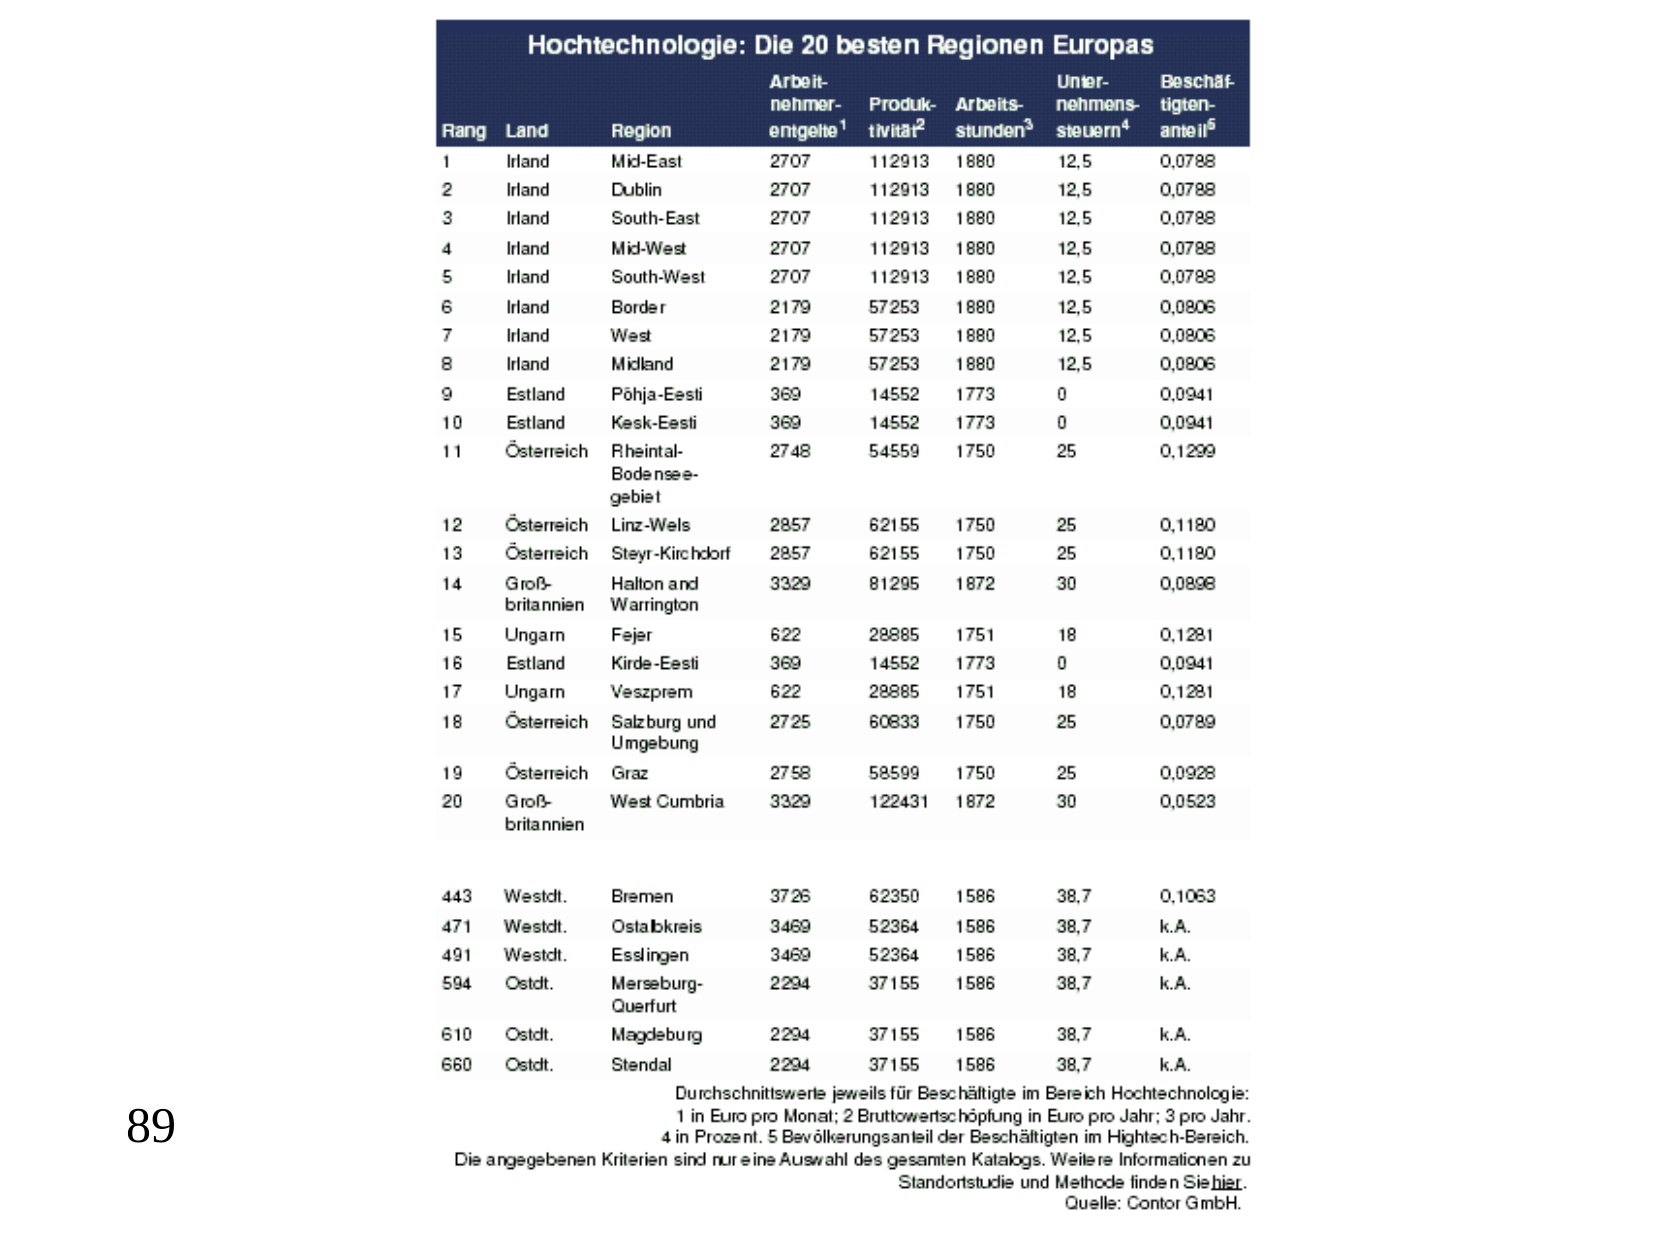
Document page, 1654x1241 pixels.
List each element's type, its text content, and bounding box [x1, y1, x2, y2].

text_box <Nummer> [126, 1097, 361, 1159]
picture [427, 7, 1262, 1221]
